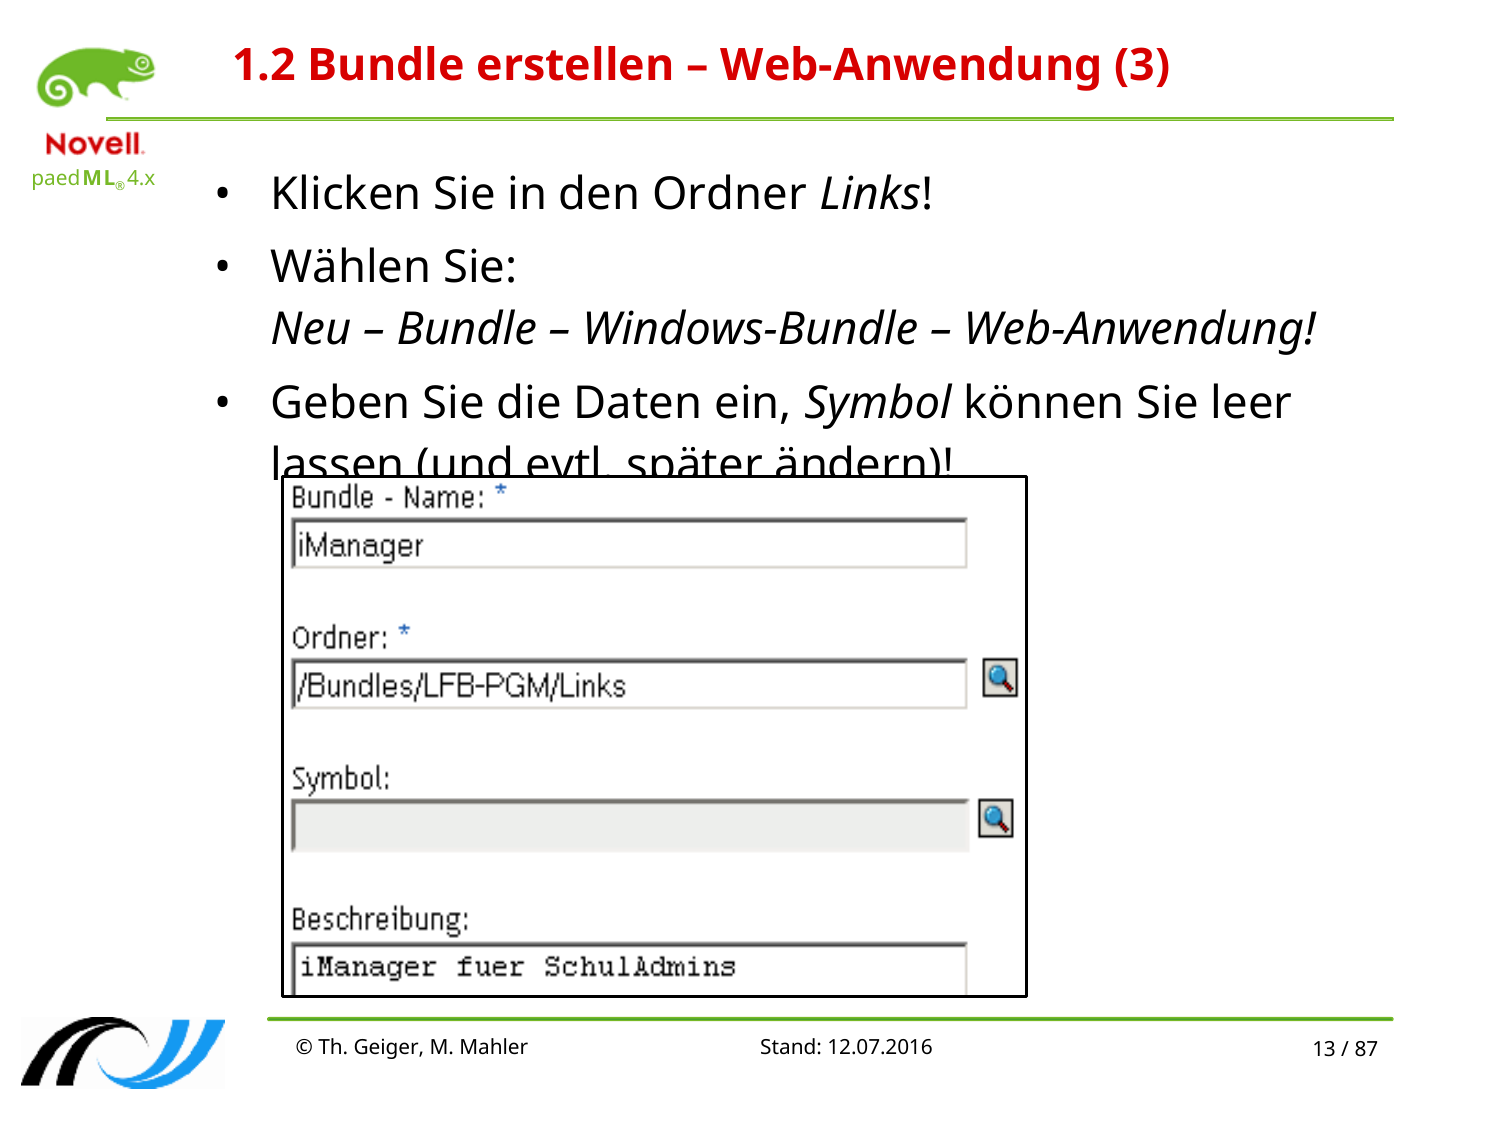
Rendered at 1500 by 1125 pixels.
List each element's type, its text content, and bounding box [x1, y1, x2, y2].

picture [21, 1017, 225, 1089]
title 1.2 Bundle erstellen – Web-Anwendung (3) [232, 0, 1388, 126]
picture [283, 477, 1025, 996]
picture [24, 32, 167, 175]
list Klicken Sie in den Ordner Links! Wählen Sie: Neu – Bundle – Windows-Bundle – Web-Anwendung! Geben Sie die Daten ein, Symbol können Sie leer lassen (und evtl. später ändern)! [214, 160, 1393, 814]
